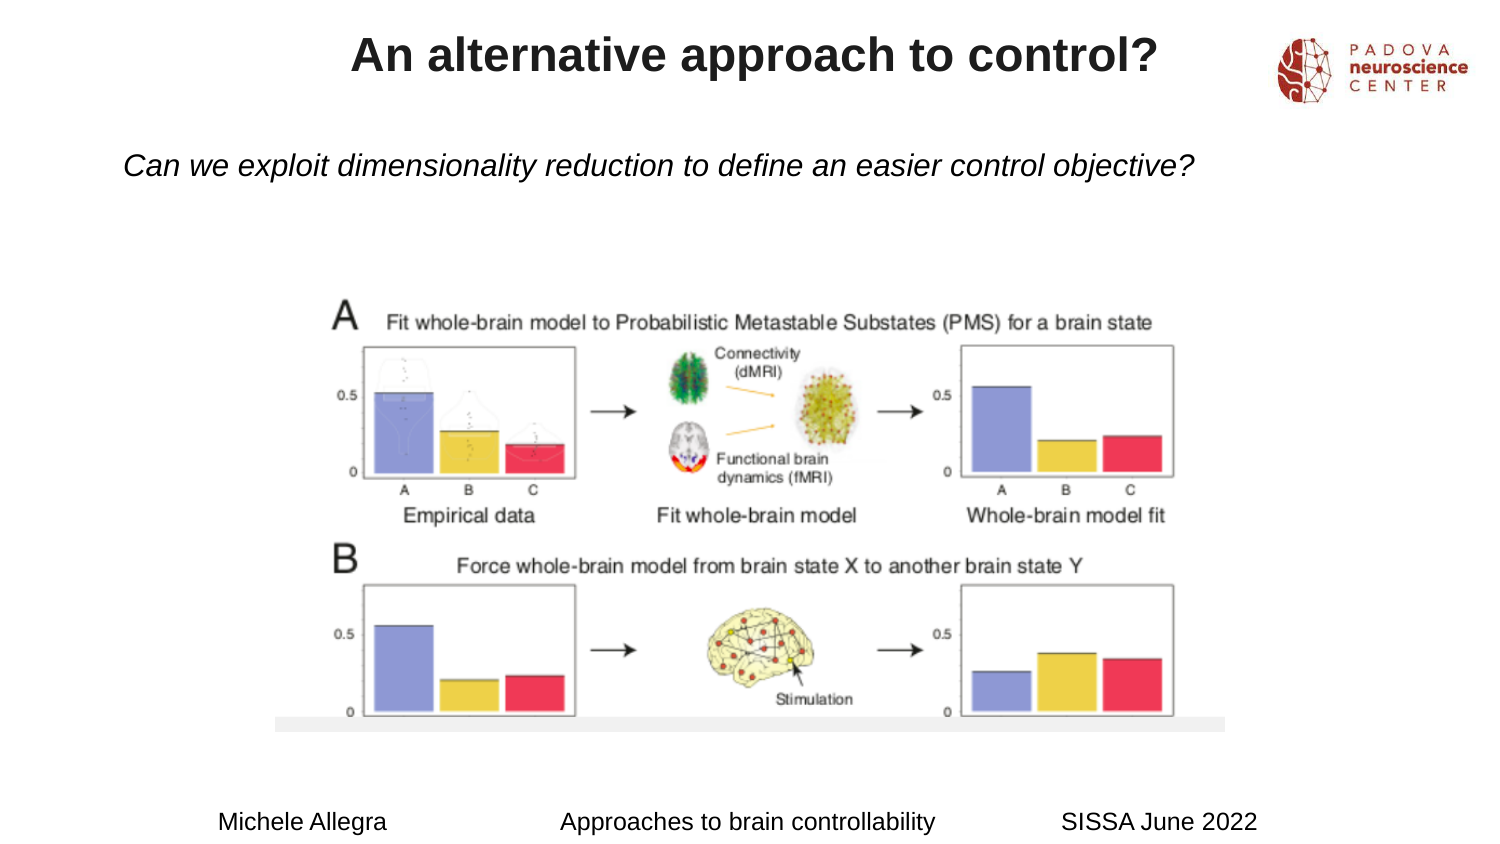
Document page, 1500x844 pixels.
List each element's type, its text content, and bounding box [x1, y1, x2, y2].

picture [275, 245, 1225, 732]
text_box An alternative approach to control? [74, 30, 1268, 88]
picture [1268, 10, 1476, 123]
text_box Can we exploit dimensionality reduction to define an easier control objective? [48, 88, 1393, 173]
text_box Michele Allegra Approaches to brain controllability SISSA June 2022 [64, 794, 1415, 844]
